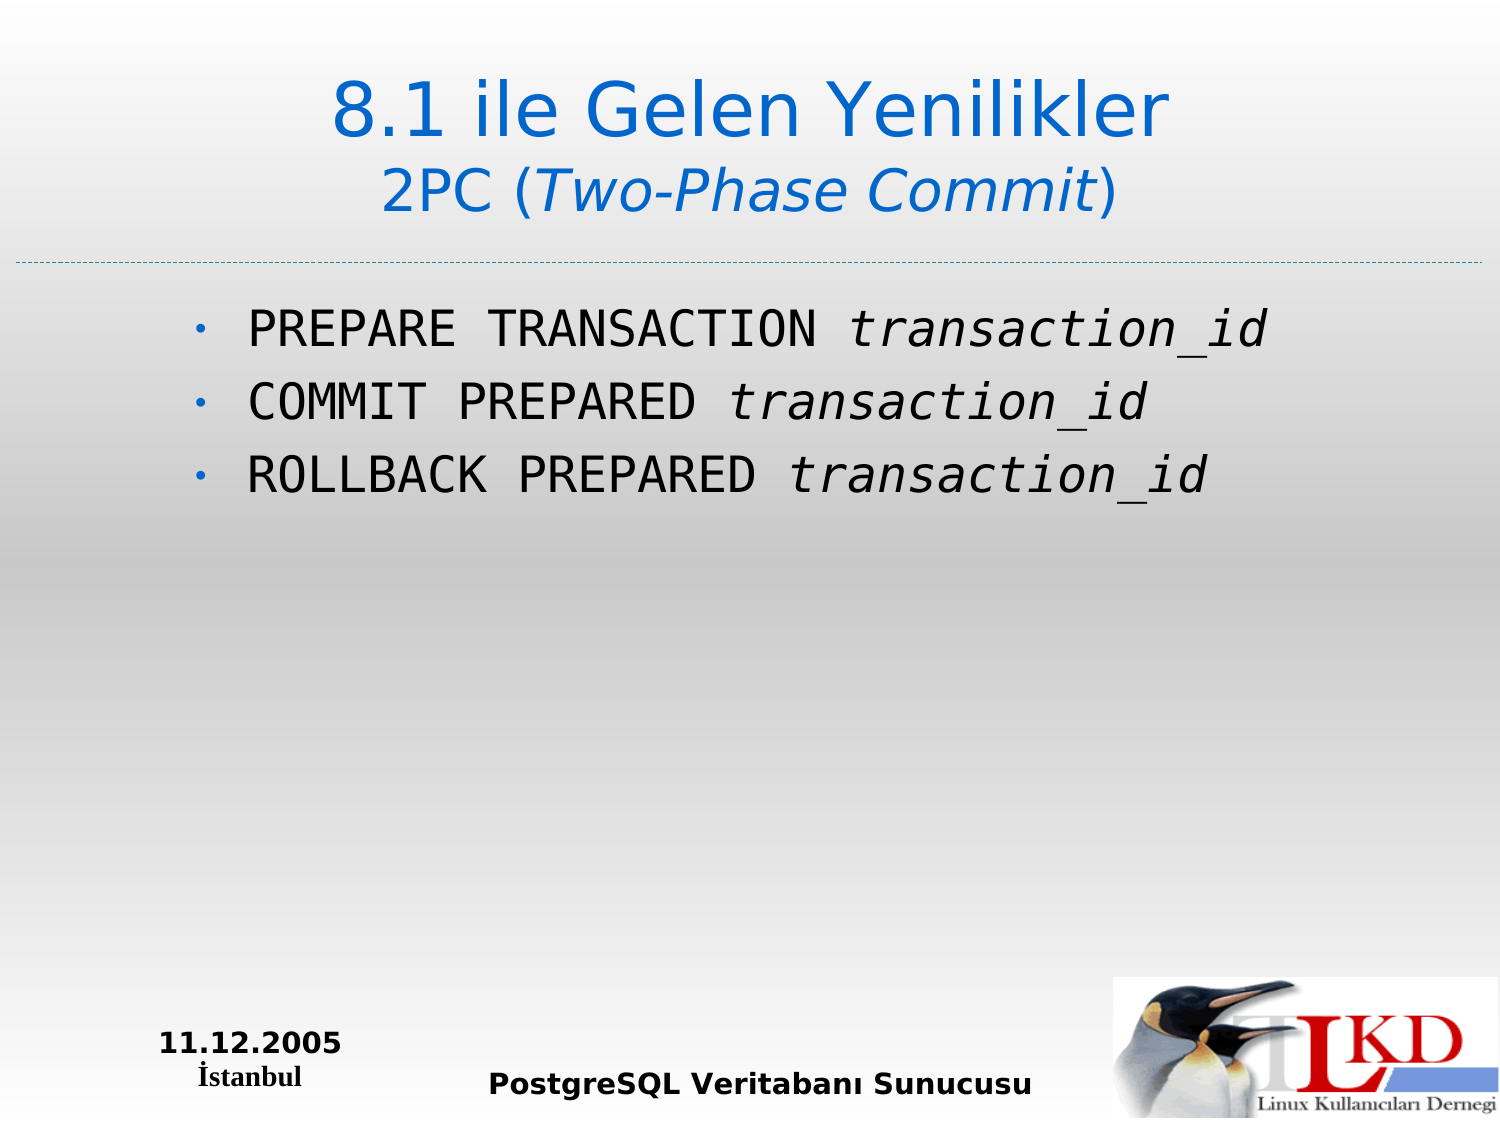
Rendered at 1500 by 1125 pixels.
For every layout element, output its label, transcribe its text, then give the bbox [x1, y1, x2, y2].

list PREPARE TRANSACTION transaction_id COMMIT PREPARED transaction_id ROLLBACK PREPARED transaction_id [0, 299, 1500, 975]
title 8.1 ile Gelen Yenilikler 2PC (Two-Phase Commit) [0, 0, 1500, 225]
picture [1113, 977, 1499, 1118]
